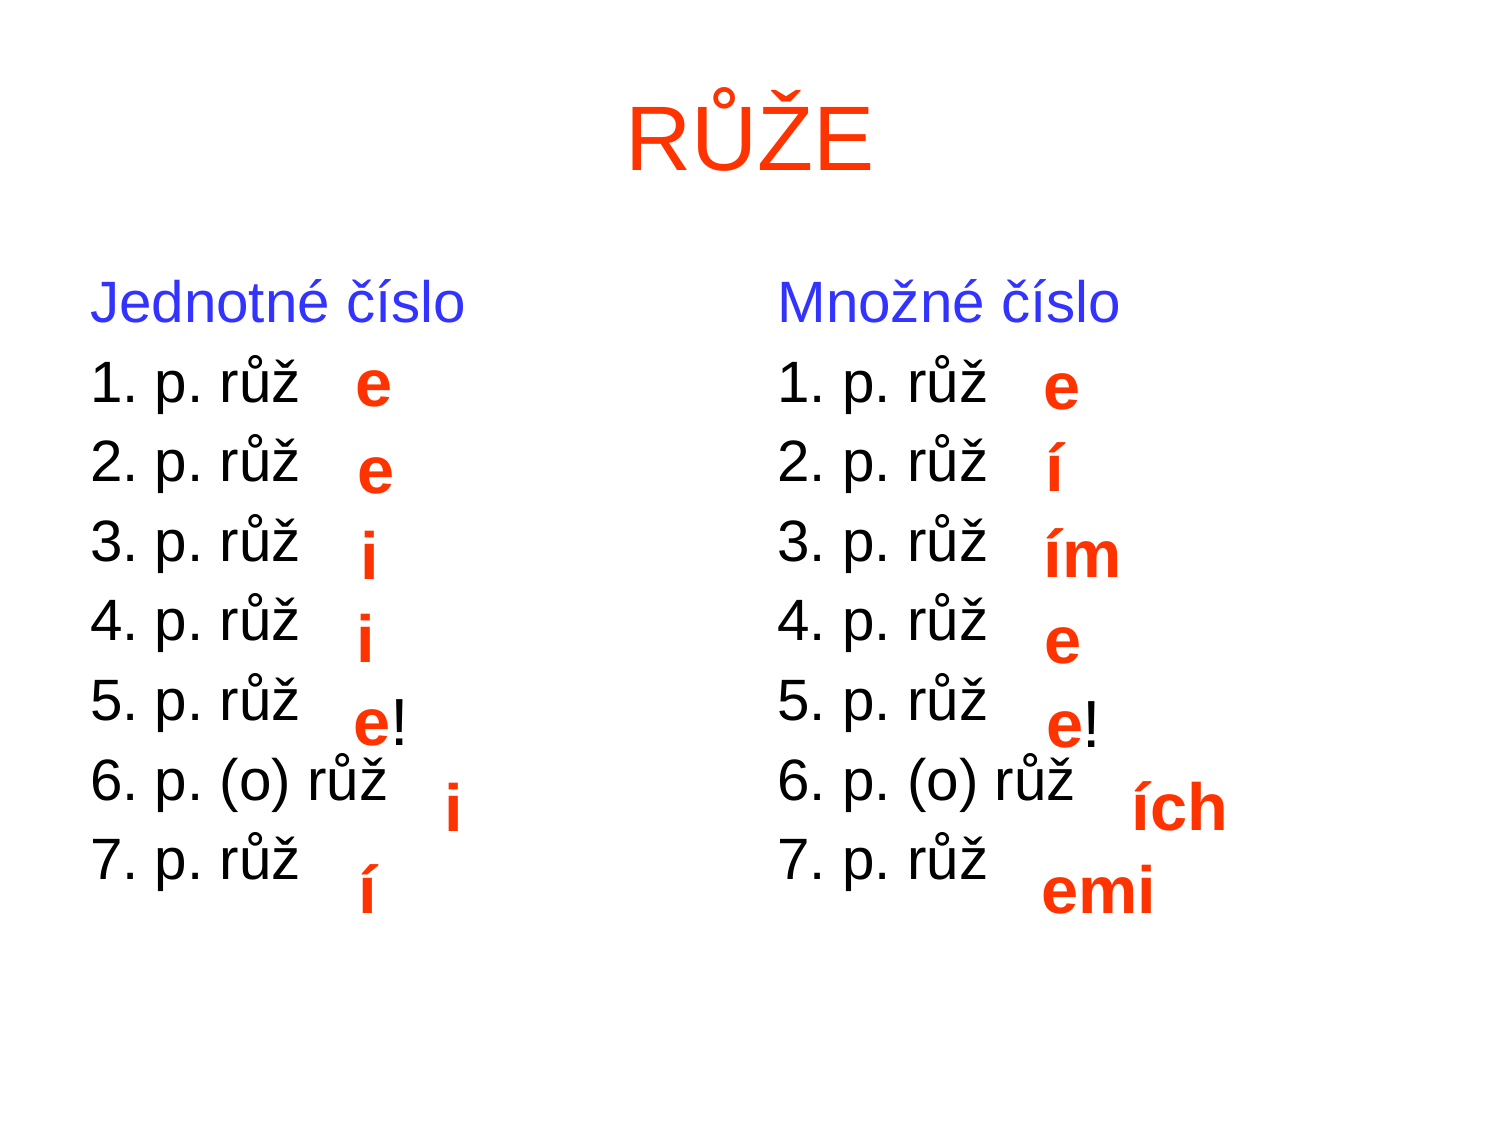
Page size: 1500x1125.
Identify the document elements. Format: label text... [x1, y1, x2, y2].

text_box ím [1029, 509, 1167, 600]
text_box e [341, 338, 440, 429]
text_box í [1030, 423, 1137, 509]
text_box ích [1117, 762, 1296, 853]
text_box e! [1012, 679, 1176, 770]
text_box emi [1026, 845, 1218, 936]
text_box e [1028, 341, 1128, 432]
text_box í [343, 845, 451, 937]
list Jednotné číslo 1. p. růž 2. p. růž 3. p. růž 4. p. růž 5. p. růž 6. p. (o) růž 7. p. růž [75, 262, 738, 1006]
text_box e [342, 425, 442, 516]
text_box e [1029, 600, 1129, 679]
title RŮŽE [75, 45, 1426, 233]
text_box i [345, 511, 460, 602]
text_box i [341, 594, 456, 677]
text_box e! [320, 677, 484, 768]
list Množné číslo 1. p. růž 2. p. růž 3. p. růž 4. p. růž 5. p. růž 6. p. (o) růž 7. p. růž [762, 262, 1426, 1006]
text_box i [429, 763, 544, 854]
